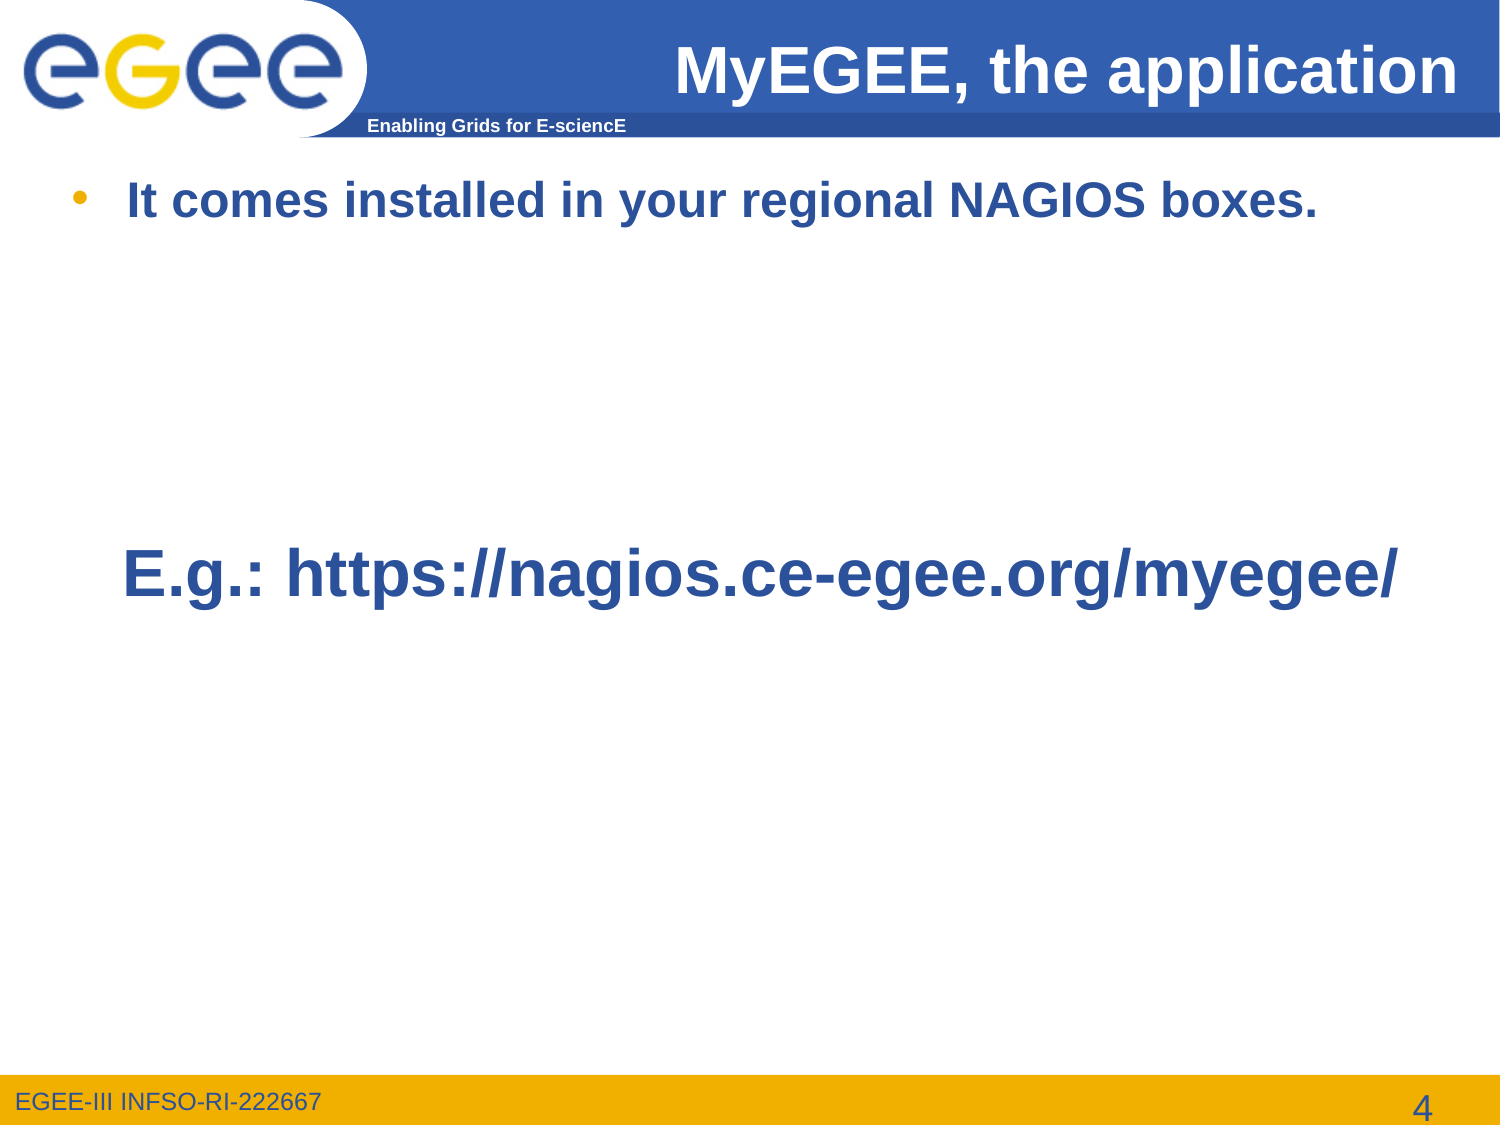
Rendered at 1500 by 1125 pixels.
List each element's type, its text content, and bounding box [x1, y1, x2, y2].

title MyEGEE, the application [369, 10, 1475, 124]
picture [18, 30, 349, 112]
list It comes installed in your regional NAGIOS boxes. E.g.: https://nagios.ce-egee.org/myegee/ [56, 159, 1466, 1051]
